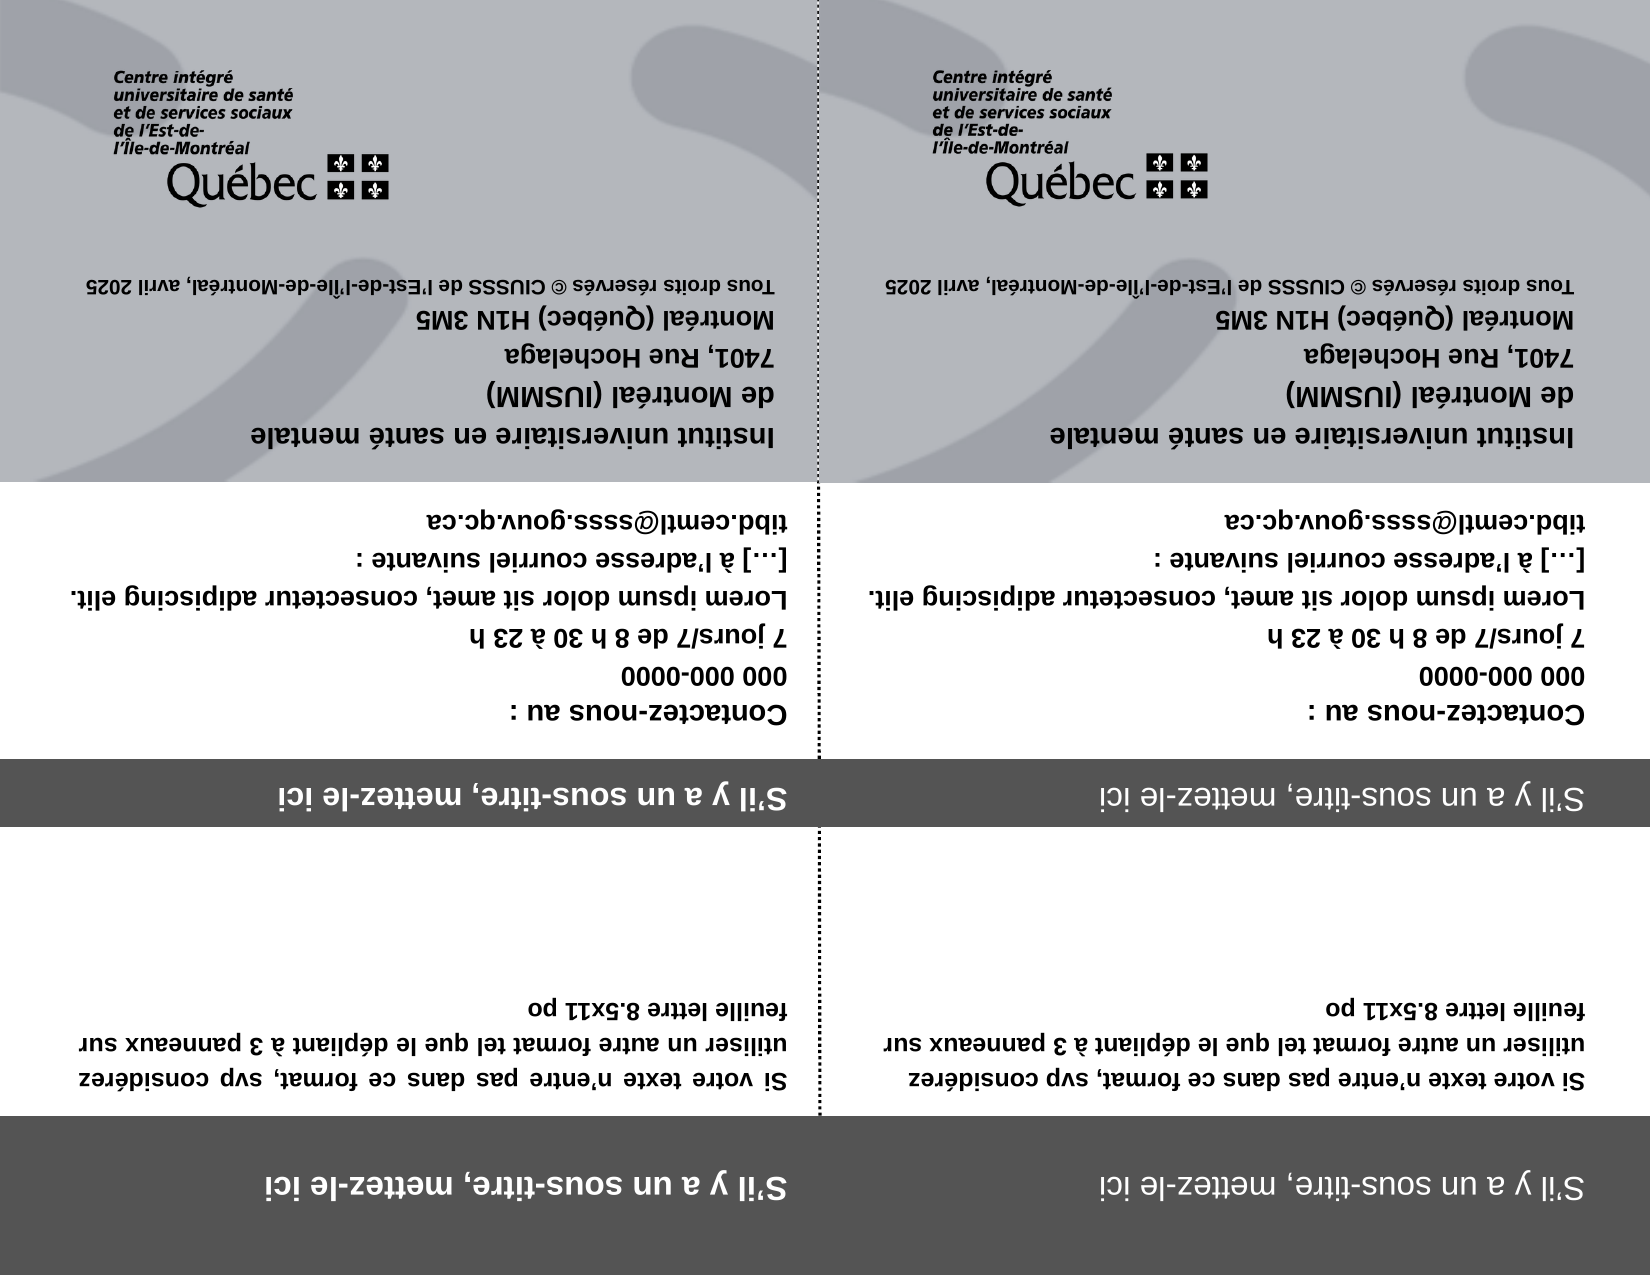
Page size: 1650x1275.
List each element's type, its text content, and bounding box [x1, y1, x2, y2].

text_box Si votre texte n’entre pas dans ce format, svp considérez utiliser un autre format tel que le dépliant à 3 panneaux sur feuille lettre 8.5x11 po [59, 997, 788, 1104]
text_box [0, 1116, 1650, 1275]
text_box [0, 759, 1650, 849]
text_box Contactez-nous au : 000 000-0000 7 jours/7 de 8 h 30 à 23 h Lorem ipsum dolor sit amet, consectetur adipiscing elit. […] à l’adresse courriel suivante : tibd.cemtl@ssss.gouv.qc.ca [53, 476, 788, 741]
text_box Institut universitaire en santé mentale de Montréal (IUSMM) 7401, Rue Hochelaga Montréal (Québec) H1N 3M5 Tous droits réservés © CIUSSS de l’Est-de-l’Île-de-Montréal, avril 2025 [55, 240, 775, 464]
text_box Si votre texte n’entre pas dans ce format, svp considérez utiliser un autre format tel que le dépliant à 3 panneaux sur feuille lettre 8.5x11 po [857, 997, 1586, 1104]
text_box Institut universitaire en santé mentale de Montréal (IUSMM) 7401, Rue Hochelaga Montréal (Québec) H1N 3M5 Tous droits réservés © CIUSSS de l’Est-de-l’Île-de-Montréal, avril 2025 [855, 240, 1575, 464]
text_box [0, 0, 1650, 483]
text_box S’il y a un sous-titre, mettez-le ici [44, 1107, 788, 1218]
text_box Contactez-nous au : 000 000-0000 7 jours/7 de 8 h 30 à 23 h Lorem ipsum dolor sit amet, consectetur adipiscing elit. […] à l’adresse courriel suivante : tibd.cemtl@ssss.gouv.qc.ca [851, 476, 1586, 741]
text_box S’il y a un sous-titre, mettez-le ici [38, 743, 788, 829]
text_box S’il y a un sous-titre, mettez-le ici [842, 1095, 1586, 1218]
text_box S’il y a un sous-titre, mettez-le ici [836, 743, 1586, 829]
